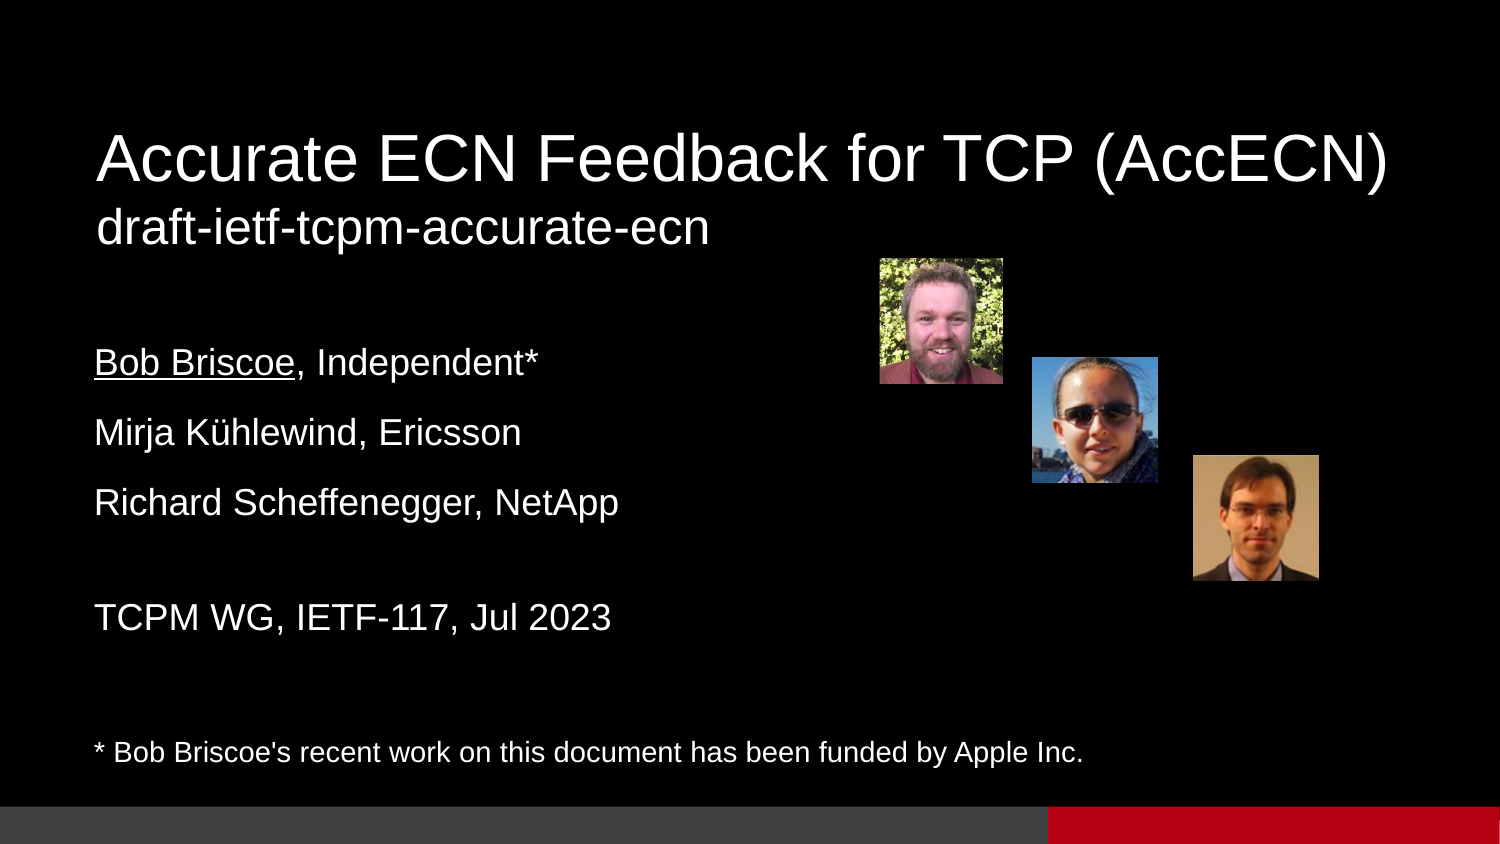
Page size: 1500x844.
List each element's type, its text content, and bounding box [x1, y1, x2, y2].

text_box Accurate ECN Feedback for TCP (AccECN) draft-ietf-tcpm-accurate-ecn [81, 107, 1453, 233]
text_box Bob Briscoe, Independent* Mirja Kühlewind, Ericsson Richard Scheffenegger, NetApp TCPM WG, IETF-117, Jul 2023 * Bob Briscoe's recent work on this document has been funded by Apple Inc. [78, 330, 1423, 520]
picture [879, 258, 1003, 384]
picture [1193, 455, 1319, 581]
picture [1032, 357, 1158, 483]
